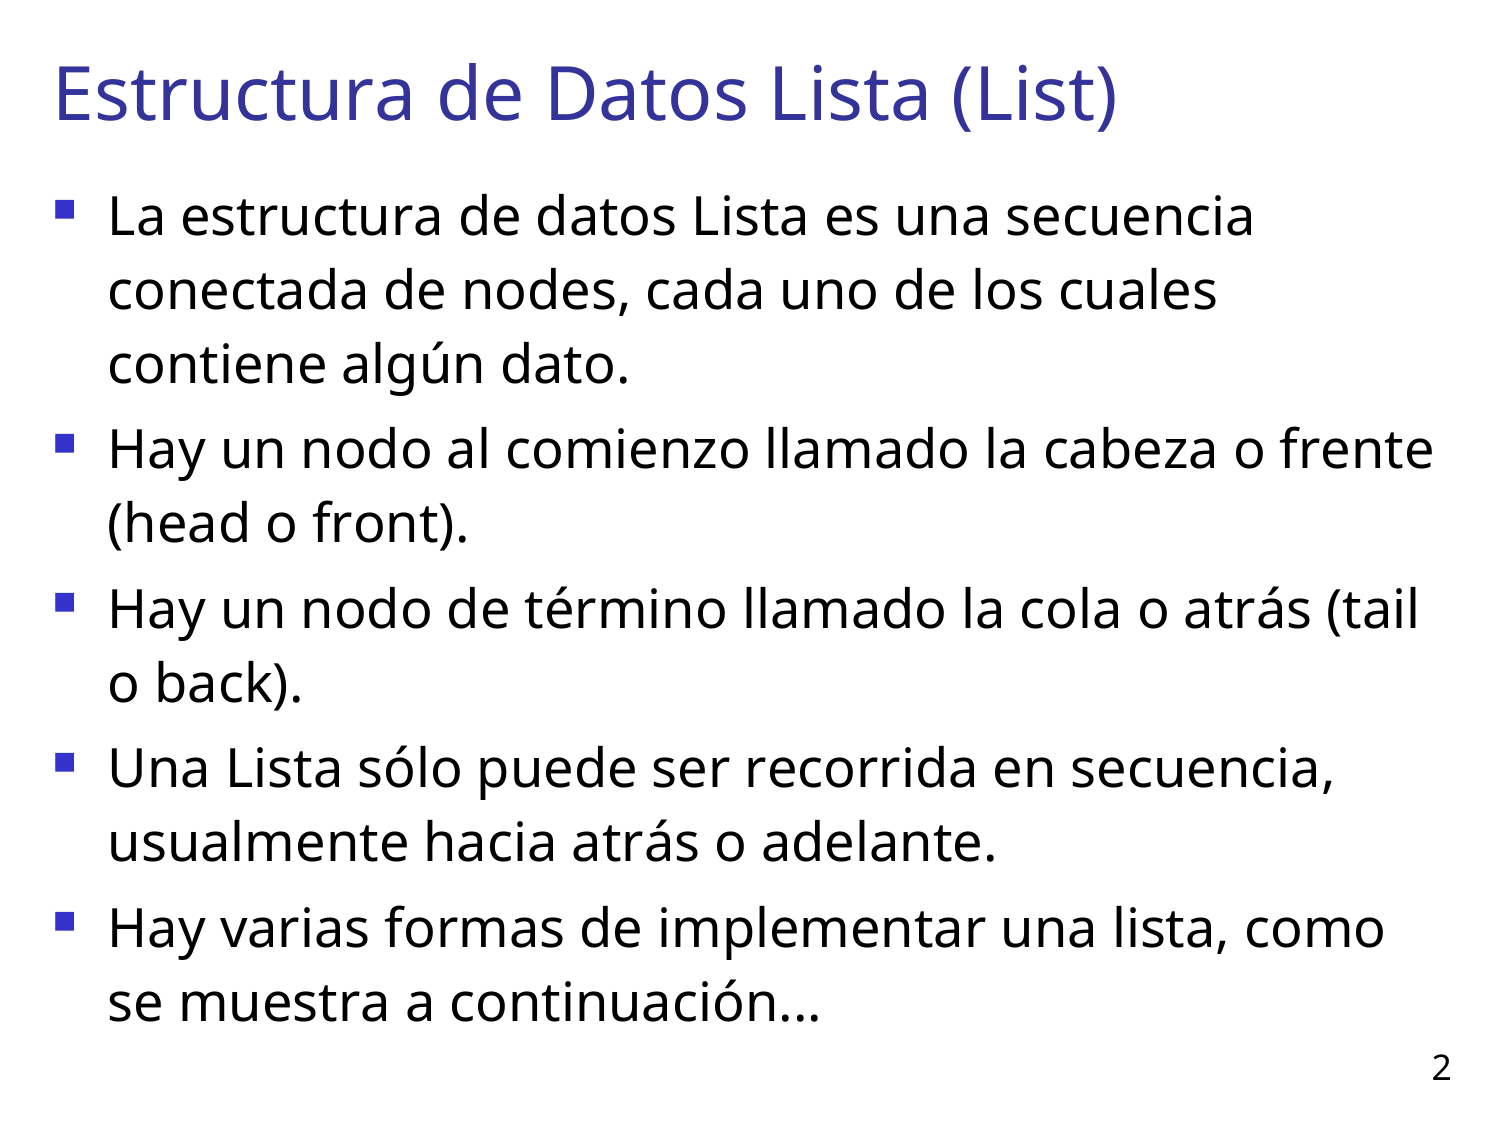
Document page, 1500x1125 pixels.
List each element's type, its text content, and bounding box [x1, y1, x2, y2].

list La estructura de datos Lista es una secuencia conectada de nodes, cada uno de los cuales contiene algún dato. Hay un nodo al comienzo llamado la cabeza o frente (head o front). Hay un nodo de término llamado la cola o atrás (tail o back). Una Lista sólo puede ser recorrida en secuencia, usualmente hacia atrás o adelante. Hay varias formas de implementar una lista, como se muestra a continuación... [37, 169, 1462, 1028]
title Estructura de Datos Lista (List)‏ [37, 4, 1466, 150]
